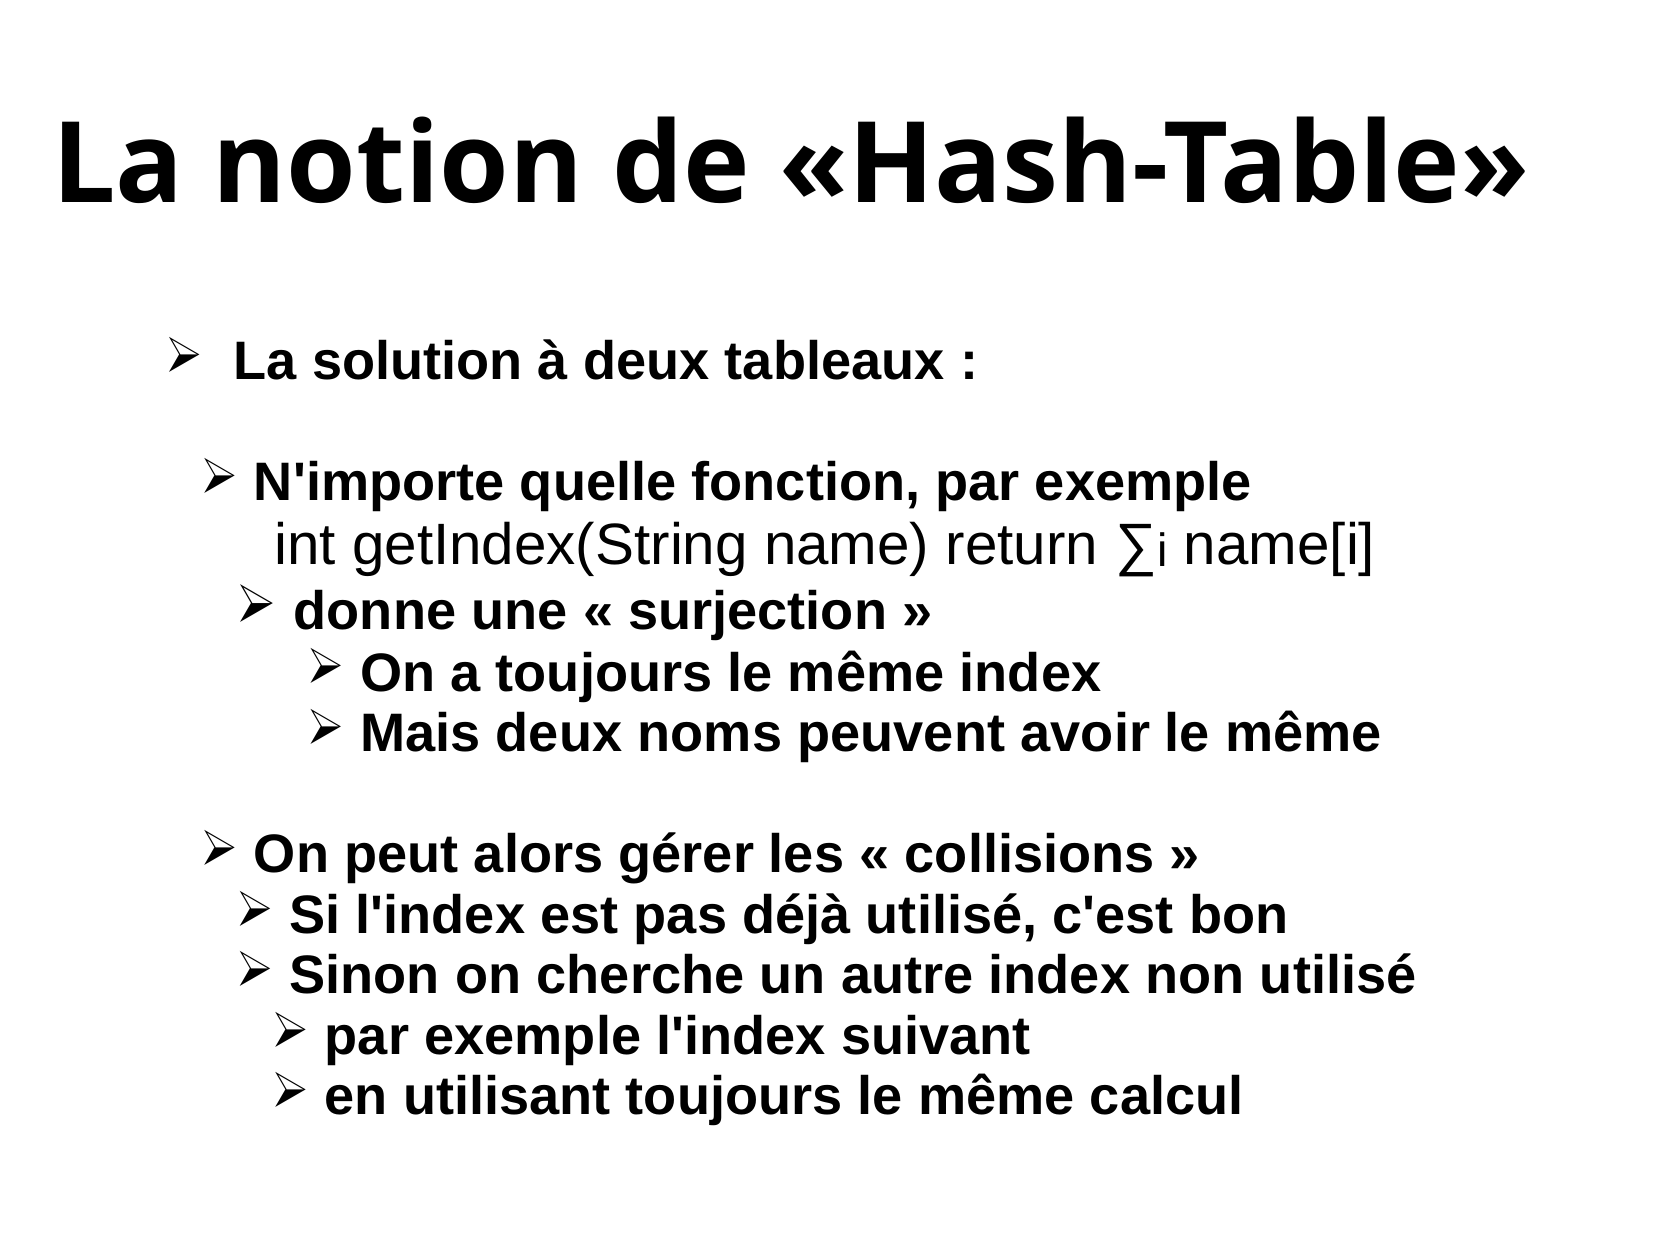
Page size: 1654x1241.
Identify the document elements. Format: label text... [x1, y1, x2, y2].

text_box La notion de «Hash-Table» [37, 75, 1613, 235]
text_box La solution à deux tableaux : N'importe quelle fonction, par exemple int getIndex(String name) return ∑i name[i] donne une « surjection » On a toujours le même index Mais deux noms peuvent avoir le même On peut alors gérer les « collisions » Si l'index est pas déjà utilisé, c'est bon Sinon on cherche un autre index non utilisé par exemple l'index suivant en utilisant toujours le même calcul [150, 262, 1538, 1143]
